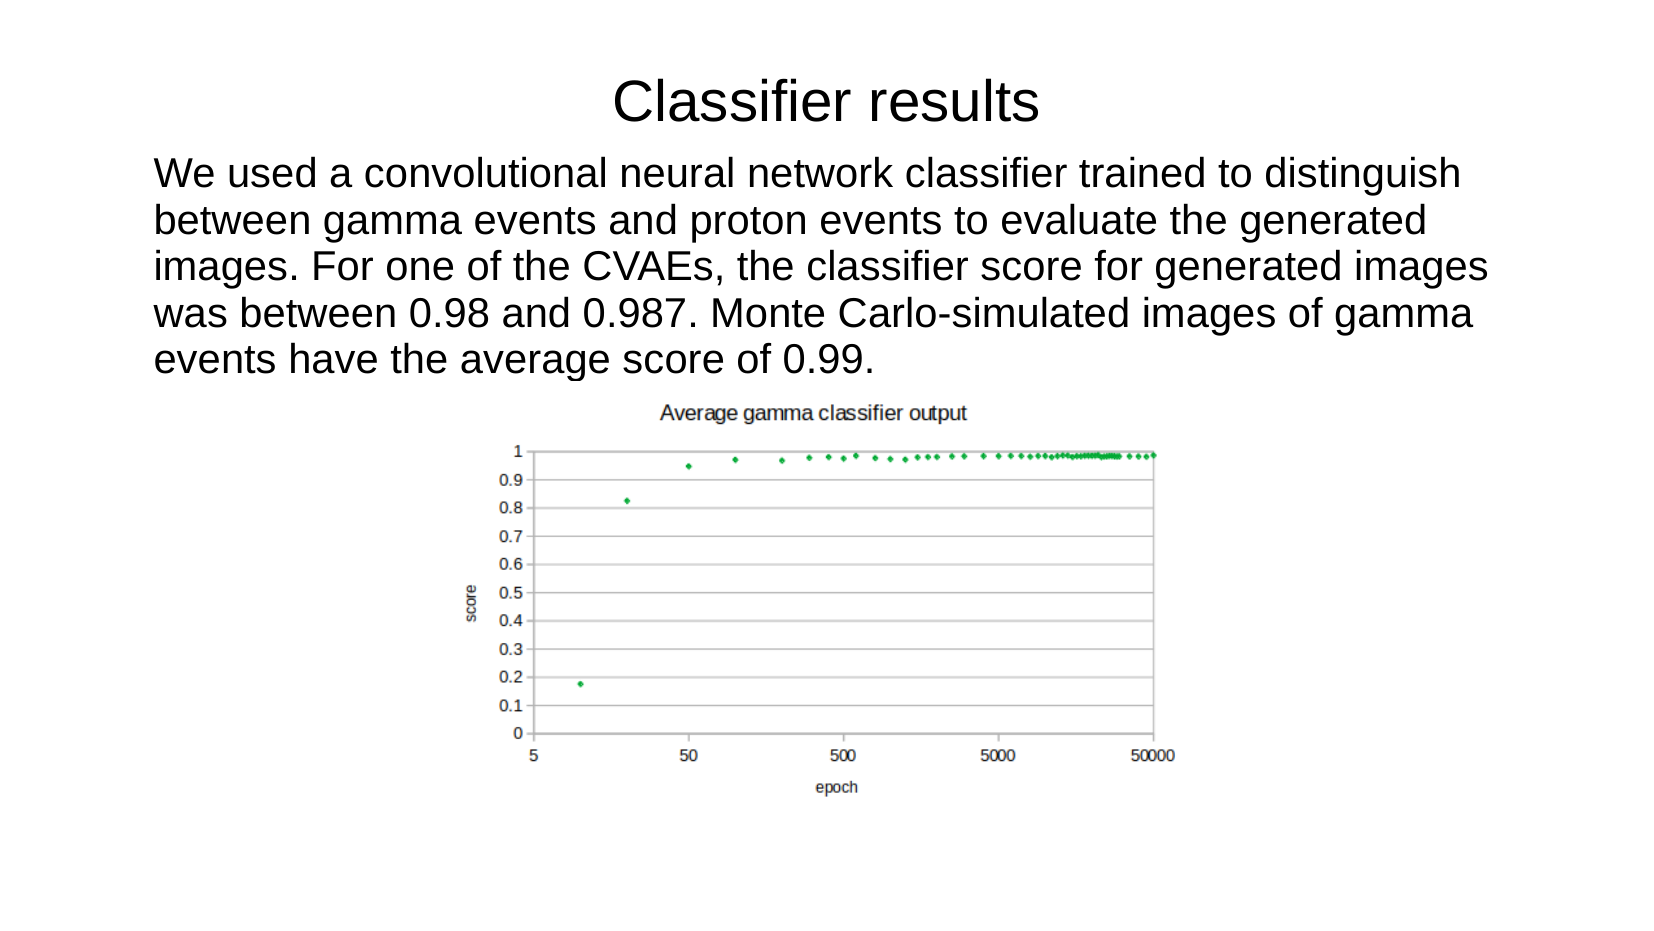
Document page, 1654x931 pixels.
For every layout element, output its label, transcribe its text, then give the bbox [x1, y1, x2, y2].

title Classifier results [82, 37, 1571, 150]
list We used a convolutional neural network classifier trained to distinguish between gamma events and proton events to evaluate the generated images. For one of the CVAEs, the classifier score for generated images was between 0.98 and 0.987. Monte Carlo-simulated images of gamma events have the average score of 0.99. [82, 150, 1571, 758]
picture [450, 381, 1184, 803]
